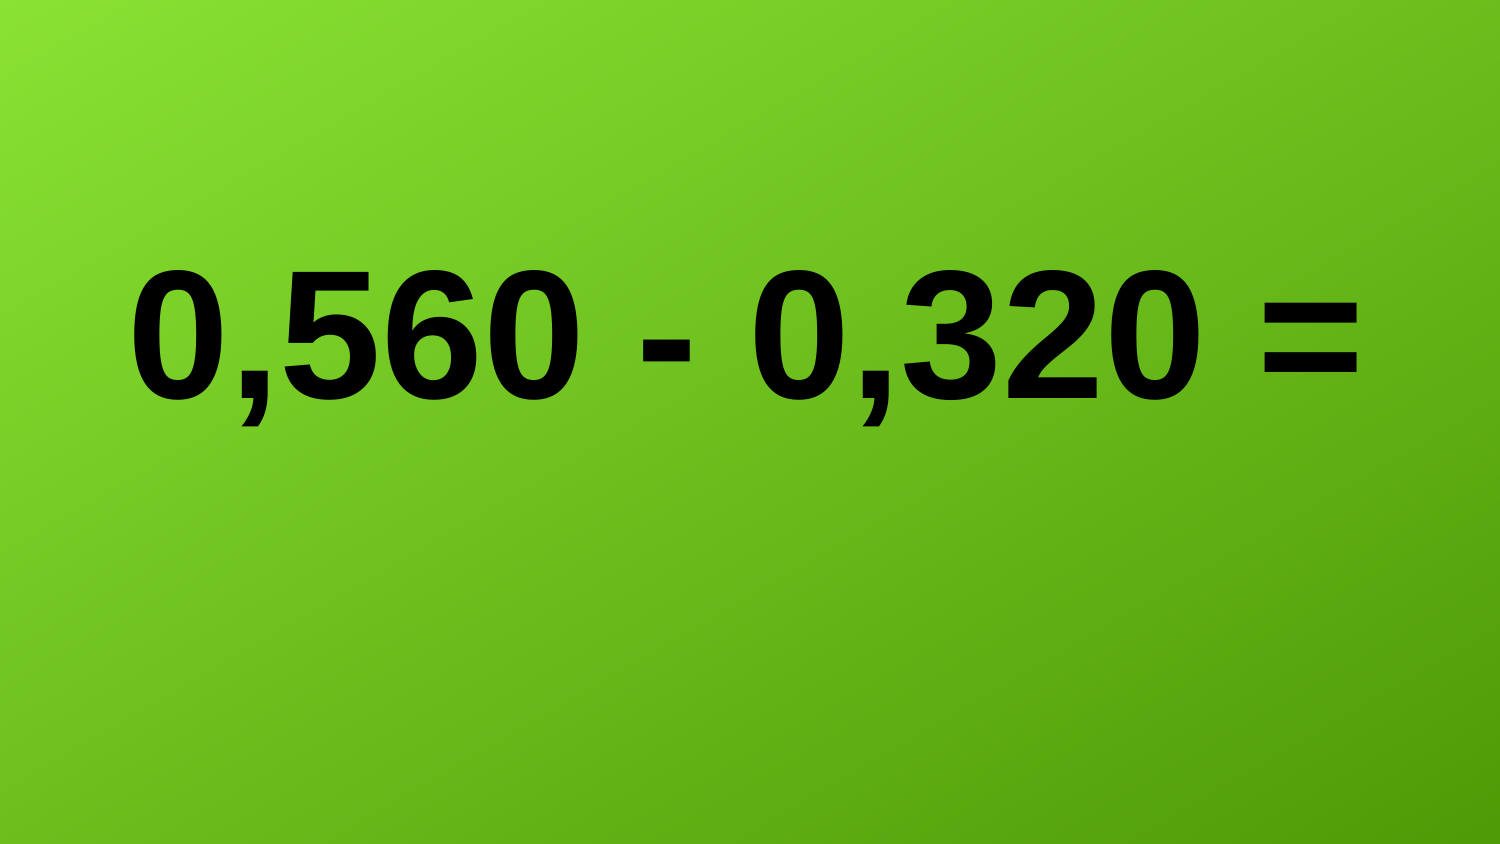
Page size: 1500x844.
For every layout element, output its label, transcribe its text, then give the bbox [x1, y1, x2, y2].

text_box 0,560 - 0,320 = [112, 259, 1388, 450]
